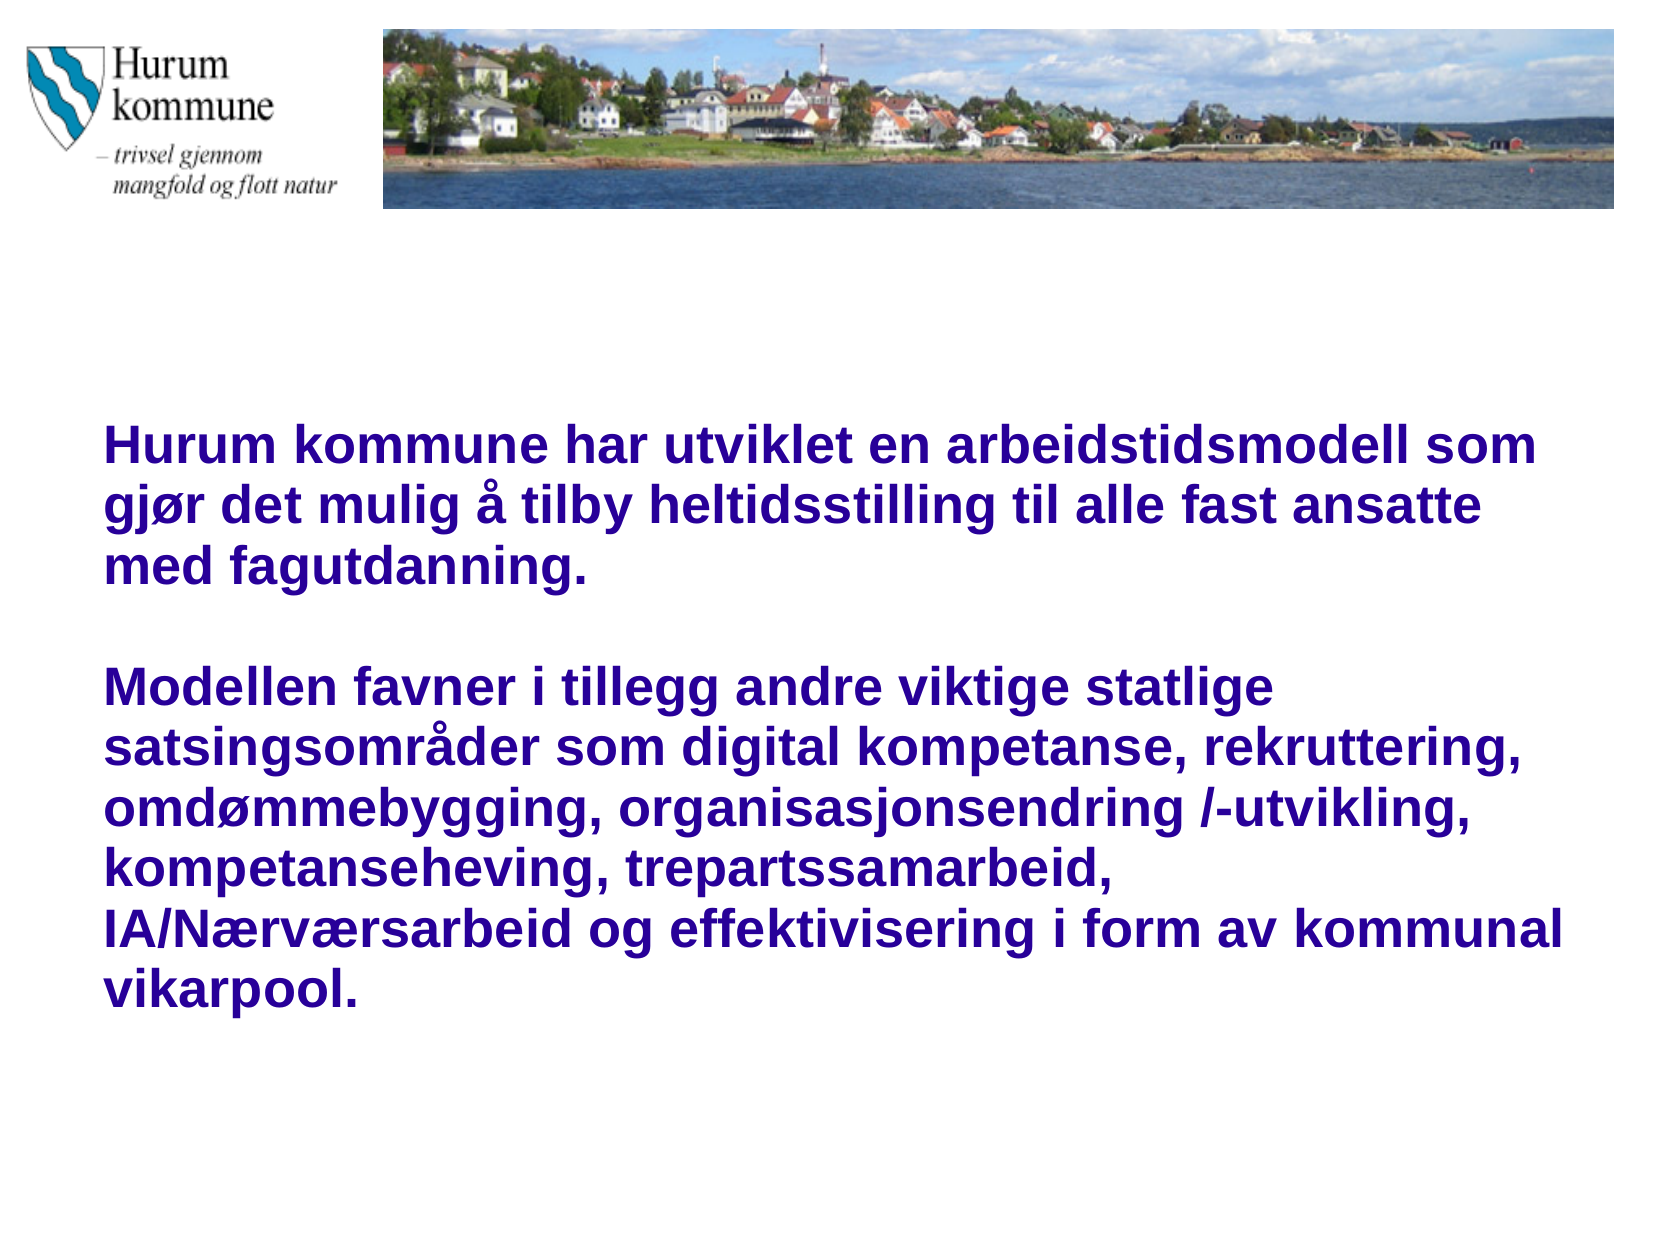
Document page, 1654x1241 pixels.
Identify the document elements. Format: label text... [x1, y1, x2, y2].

picture [14, 34, 362, 214]
text_box Hurum kommune har utviklet en arbeidstidsmodell som gjør det mulig å tilby heltidsstilling til alle fast ansatte med fagutdanning. Modellen favner i tillegg andre viktige statlige satsingsområder som digital kompetanse, rekruttering, omdømmebygging, organisasjonsendring /-utvikling, kompetanseheving, trepartssamarbeid, IA/Nærværsarbeid og effektivisering i form av kommunal vikarpool. [88, 295, 1595, 1123]
picture [383, 29, 1614, 209]
